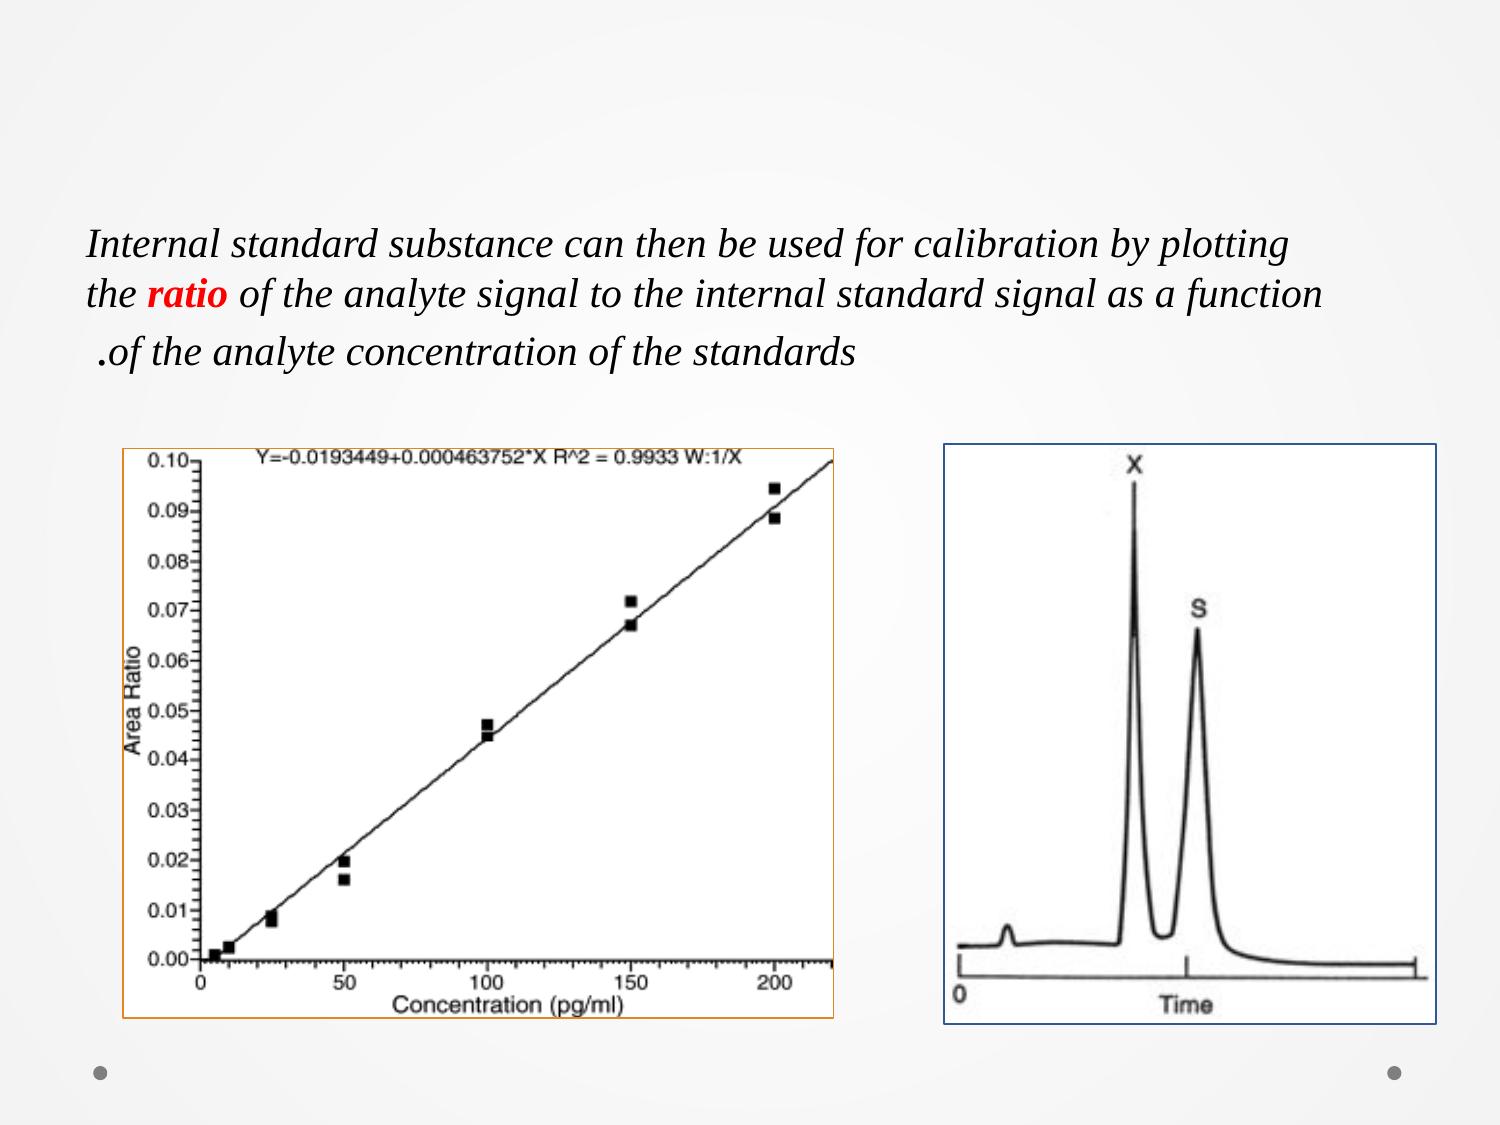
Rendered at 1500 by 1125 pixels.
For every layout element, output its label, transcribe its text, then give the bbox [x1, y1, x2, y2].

picture [123, 449, 833, 1018]
picture [944, 444, 1436, 1024]
text_box Internal standard substance can then be used for calibration by plotting the ratio of the analyte signal to the internal standard signal as a function of the analyte concentration of the standards. [71, 208, 1358, 383]
